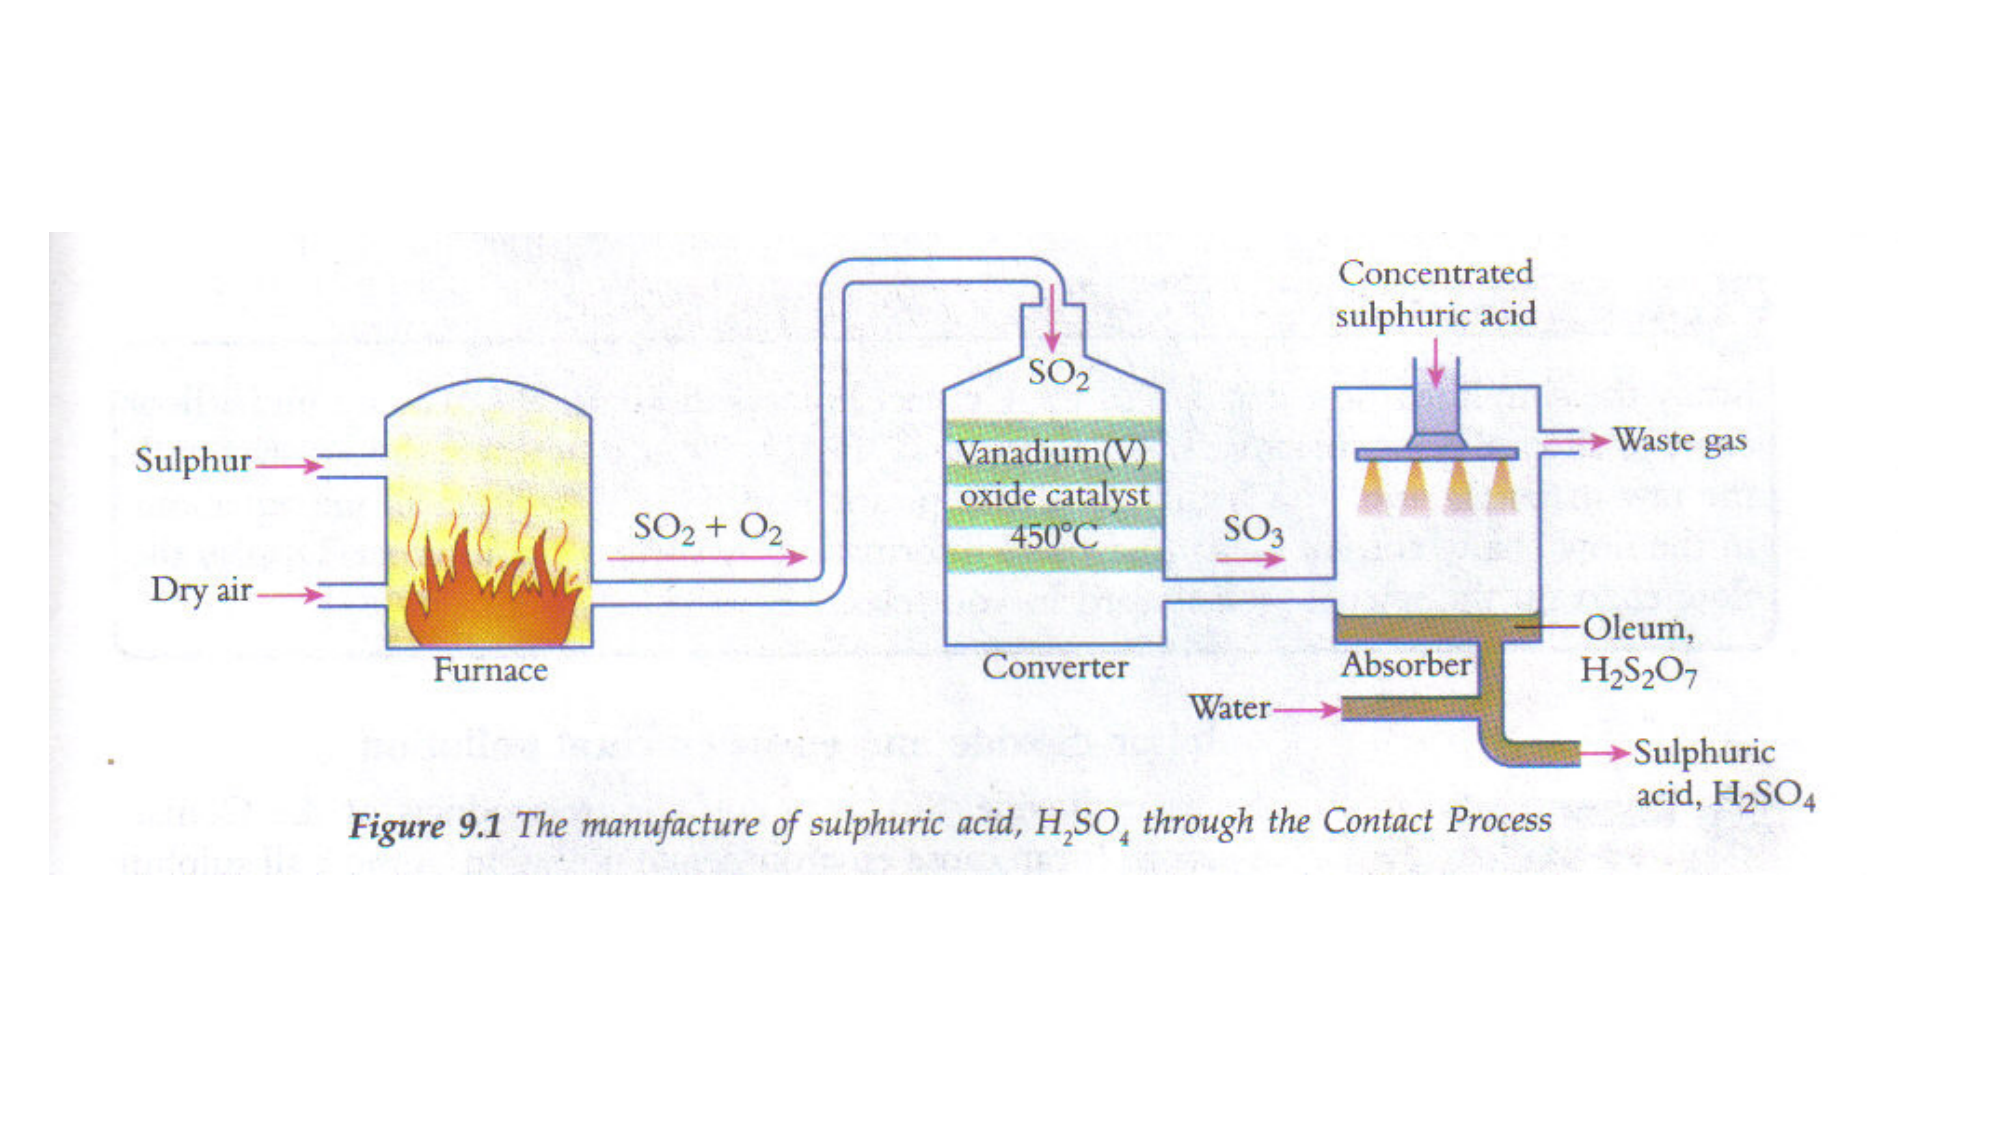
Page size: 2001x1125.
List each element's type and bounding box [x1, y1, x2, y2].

picture [49, 232, 1898, 875]
